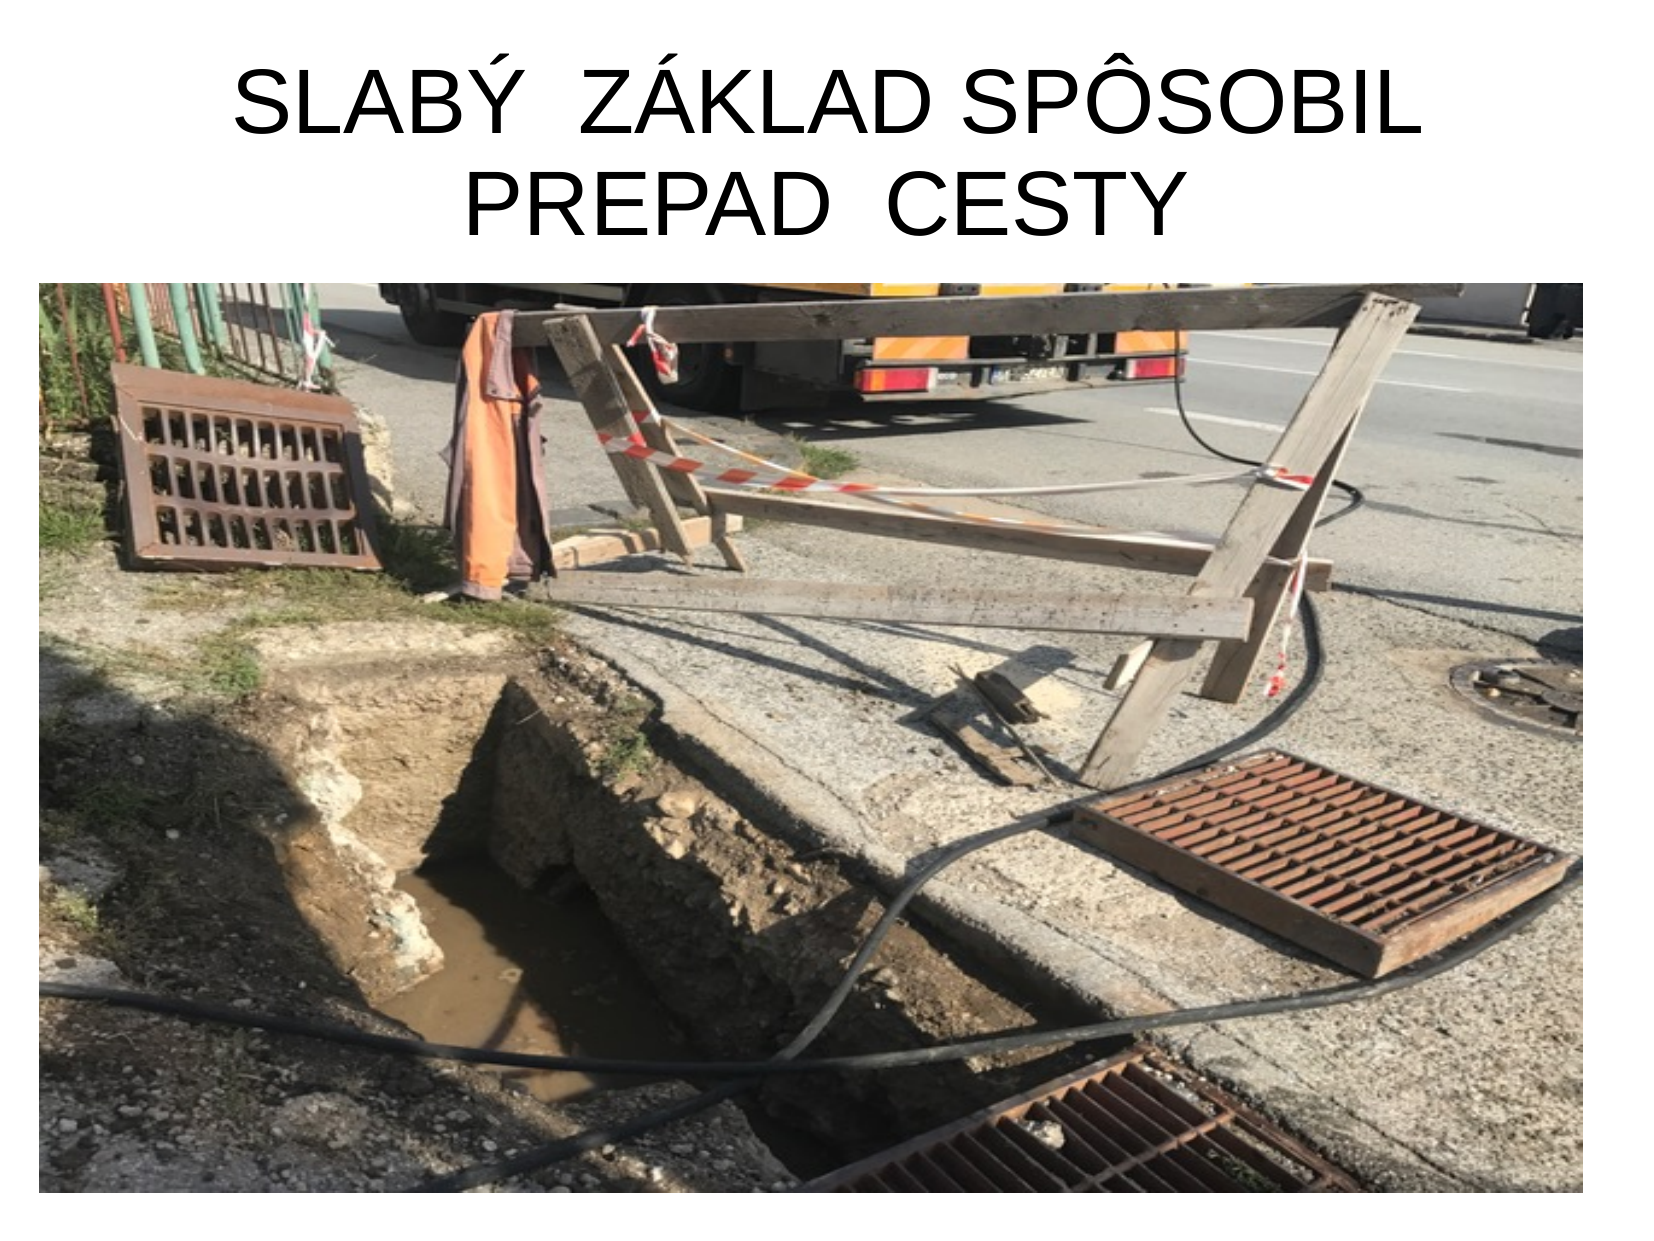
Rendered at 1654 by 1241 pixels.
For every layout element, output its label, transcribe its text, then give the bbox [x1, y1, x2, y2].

picture [39, 283, 1583, 1193]
title SLABÝ ZÁKLAD SPÔSOBIL PREPAD CESTY [82, 49, 1571, 257]
